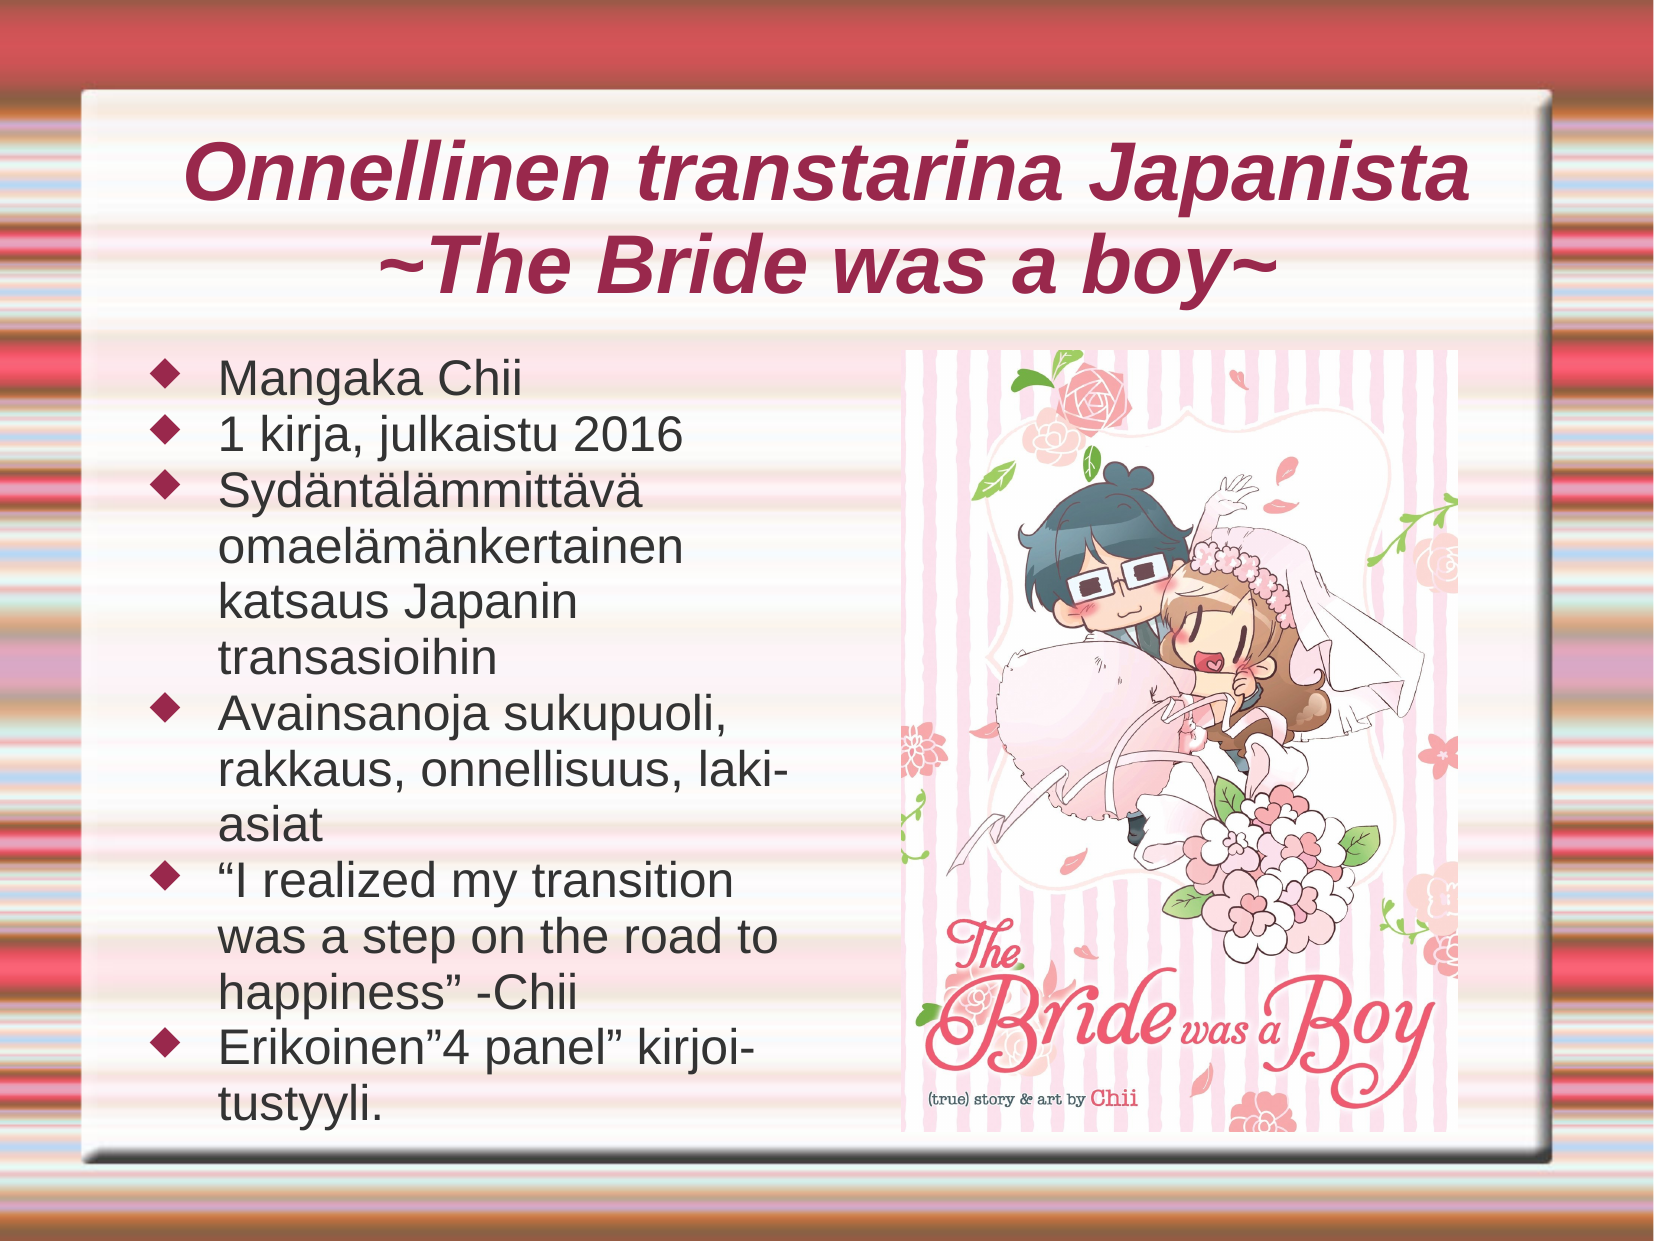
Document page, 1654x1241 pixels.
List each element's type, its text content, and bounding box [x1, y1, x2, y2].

title Onnellinen transtarina Japanista ~The Bride was a boy~ [121, 114, 1534, 322]
list Mangaka Chii 1 kirja, julkaistu 2016 Sydäntälämmittävä omaelämänkertainen katsaus Japanin transasioihin Avainsanoja sukupuoli, rakkaus, onnellisuus, laki-asiat “I realized my transition was a step on the road to happiness” -Chii Erikoinen”4 panel” kirjoi- tustyyli. [134, 350, 809, 1132]
picture [0, 0, 1654, 1241]
